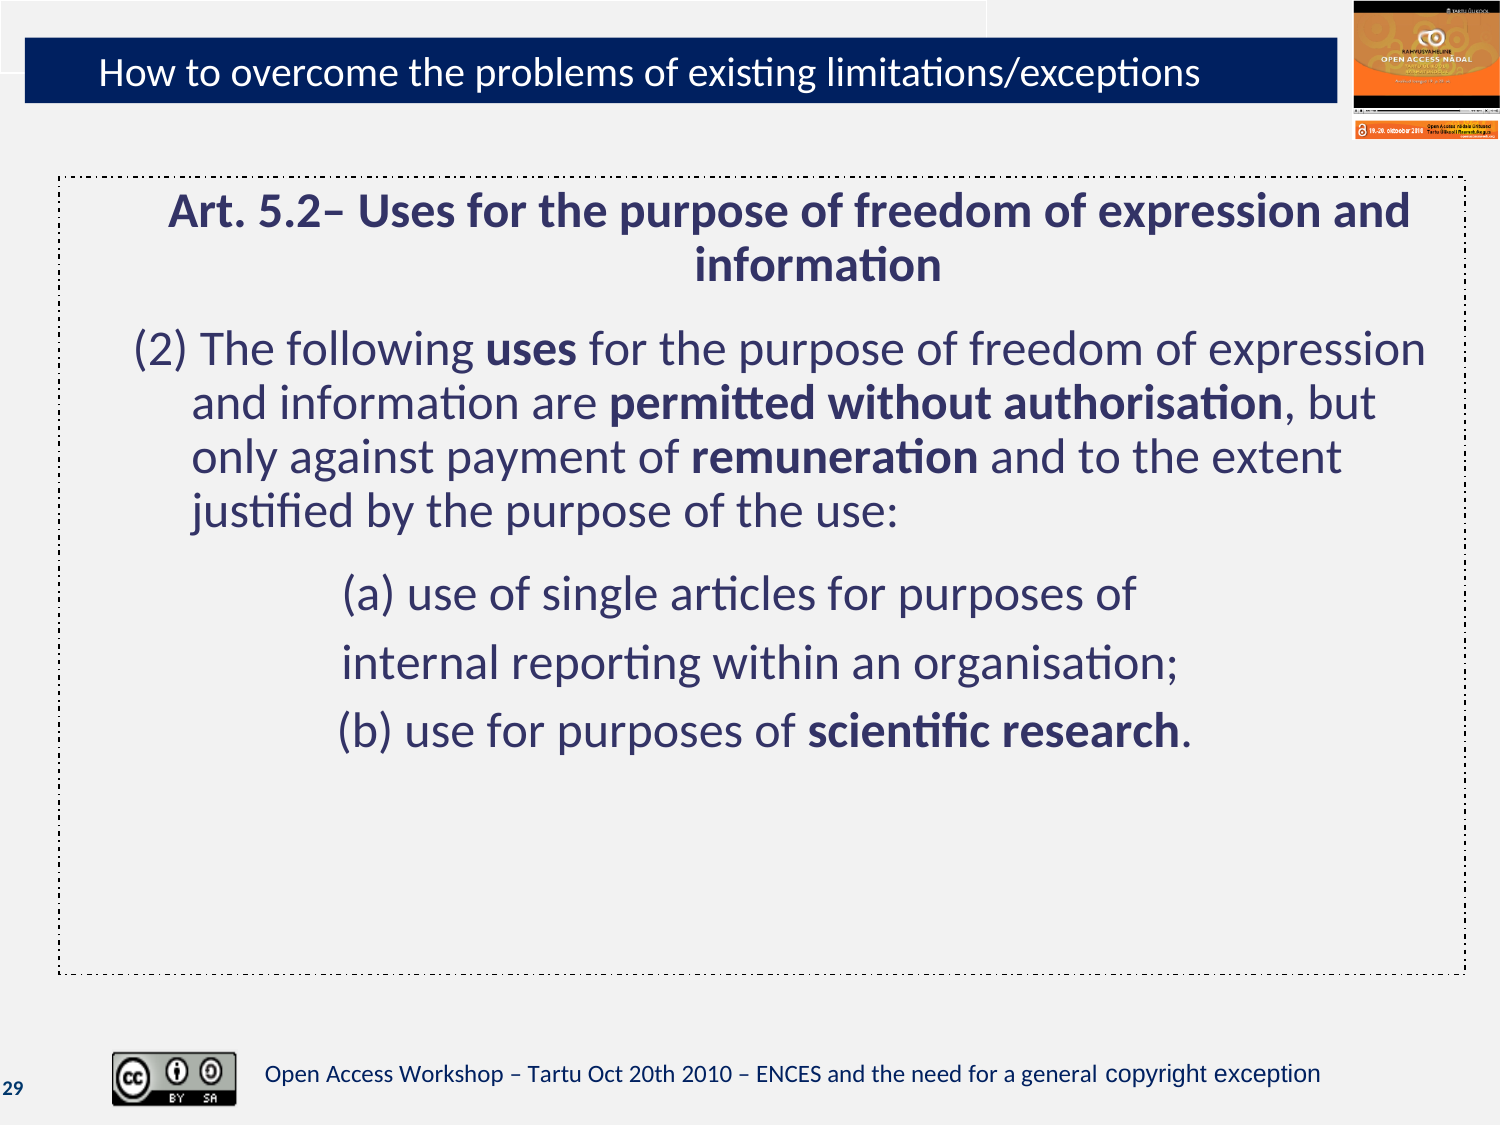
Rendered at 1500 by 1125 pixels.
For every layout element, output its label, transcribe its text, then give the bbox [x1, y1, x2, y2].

text_box How to overcome the problems of existing limitations/exceptions [24, 37, 1338, 104]
list Art. 5.2– Uses for the purpose of freedom of expression and information (2) The following uses for the purpose of freedom of expression and information are permitted without authorisation, but only against payment of remuneration and to the extent justified by the purpose of the use: (a) use of single articles for purposes of internal reporting within an organisation; (b) use for purposes of scientific research. [59, 177, 1465, 975]
